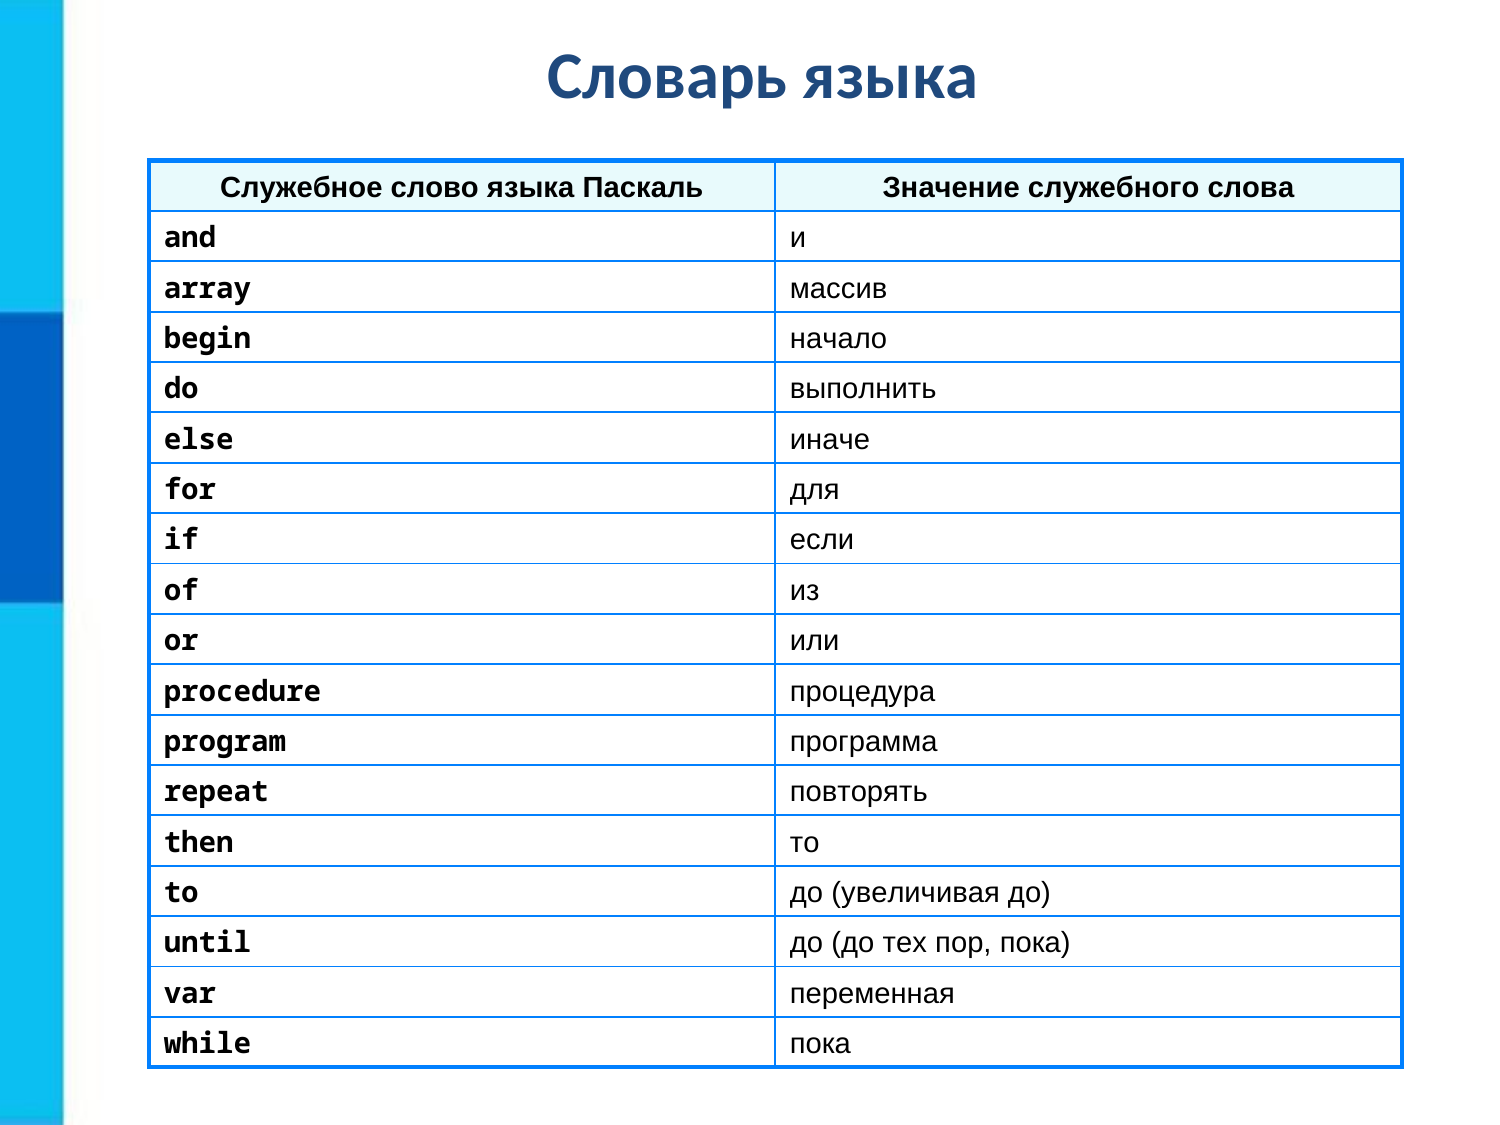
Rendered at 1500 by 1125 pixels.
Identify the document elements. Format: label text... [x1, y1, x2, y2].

table_cell из [776, 564, 1400, 613]
table_header Значение служебного слова [776, 163, 1400, 210]
table_cell program [151, 716, 774, 764]
table_cell повторять [776, 766, 1400, 814]
table_cell of [151, 564, 774, 613]
table_cell array [151, 262, 774, 311]
table_cell до (до тех пор, пока) [776, 917, 1400, 966]
table_cell begin [151, 313, 774, 361]
table_cell для [776, 464, 1400, 512]
table_cell и [776, 212, 1400, 260]
table_cell начало [776, 313, 1400, 361]
table_cell иначе [776, 413, 1400, 462]
table_cell procedure [151, 665, 774, 714]
table_cell to [151, 867, 774, 915]
table_cell если [776, 514, 1400, 563]
table_cell for [151, 464, 774, 512]
table_cell программа [776, 716, 1400, 764]
table_cell then [151, 816, 774, 865]
table_cell if [151, 514, 774, 563]
table_cell или [776, 615, 1400, 663]
table_cell while [151, 1018, 774, 1065]
table_cell массив [776, 262, 1400, 311]
table_header Служебное слово языка Паскаль [151, 163, 774, 210]
text_box Словарь языка [100, 31, 1426, 114]
table_cell and [151, 212, 774, 260]
table_cell until [151, 917, 774, 966]
table_cell выполнить [776, 363, 1400, 411]
picture [0, 0, 1500, 1125]
table_cell переменная [776, 967, 1400, 1016]
table_cell do [151, 363, 774, 411]
table_cell процедура [776, 665, 1400, 714]
table_cell or [151, 615, 774, 663]
table_cell repeat [151, 766, 774, 814]
table_cell то [776, 816, 1400, 865]
table_cell var [151, 967, 774, 1016]
table_cell пока [776, 1018, 1400, 1065]
table_cell до (увеличивая до) [776, 867, 1400, 915]
table_cell else [151, 413, 774, 462]
